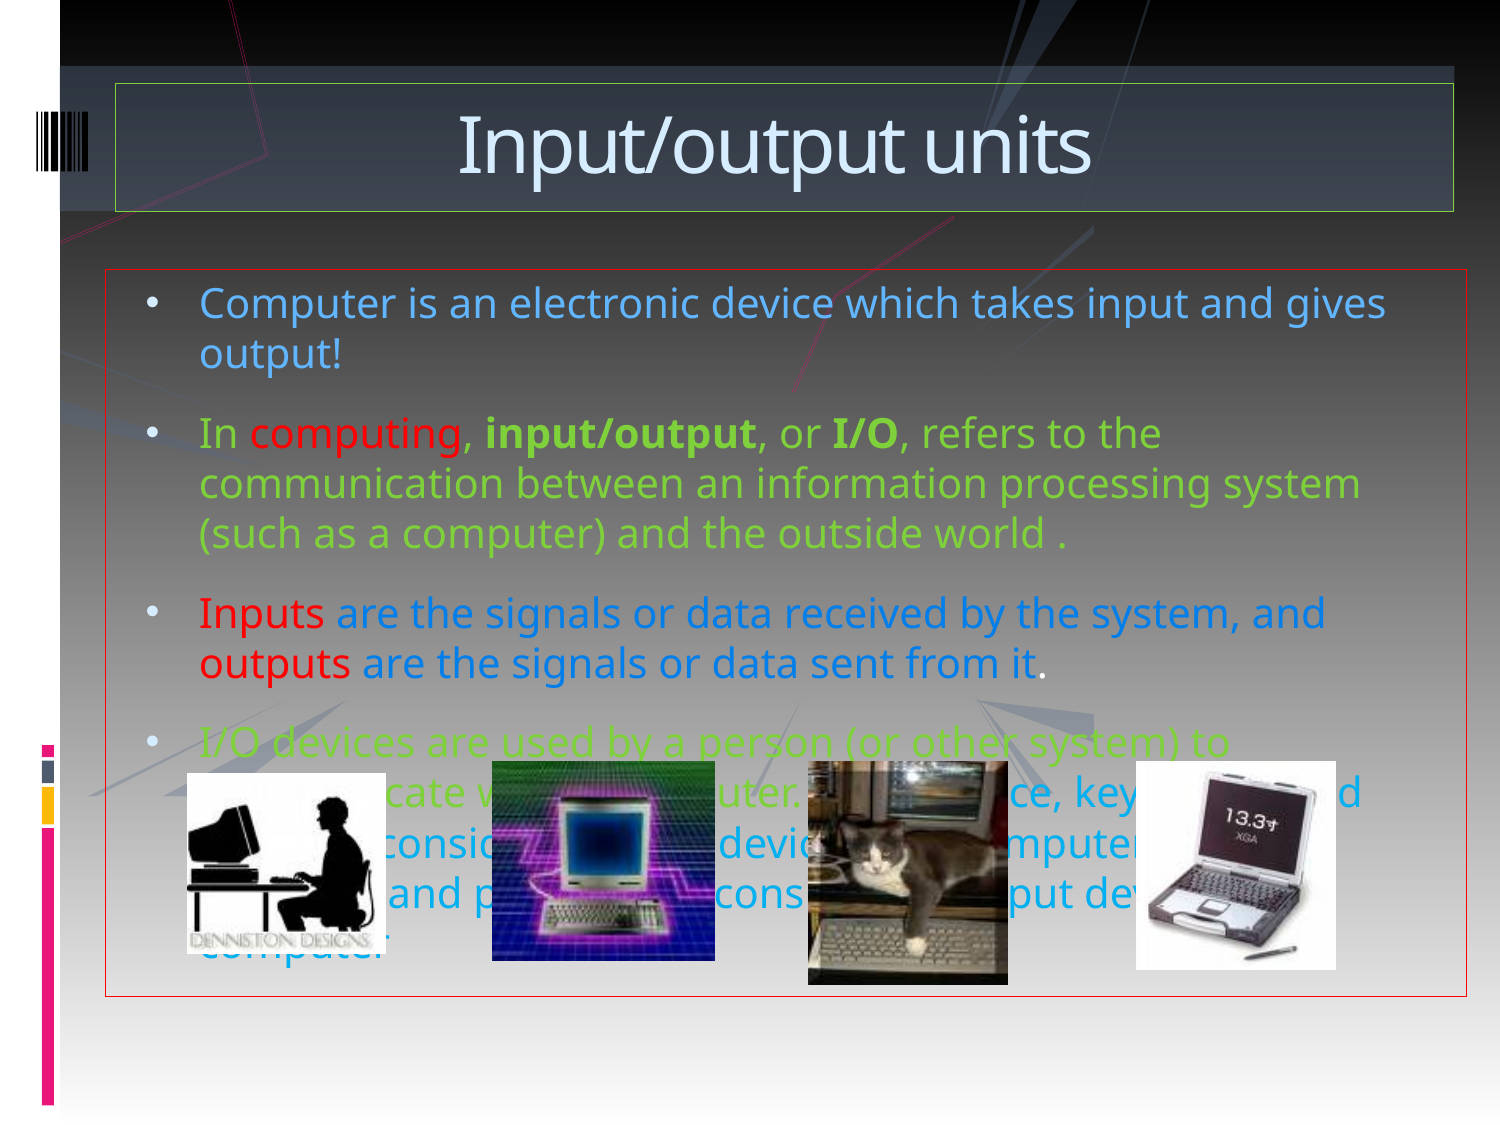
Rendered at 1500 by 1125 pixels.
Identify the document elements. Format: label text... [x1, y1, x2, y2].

picture [492, 761, 715, 961]
list Computer is an electronic device which takes input and gives output! In computing, input/output, or I/O, refers to the communication between an information processing system (such as a computer) and the outside world . Inputs are the signals or data received by the system, and outputs are the signals or data sent from it. I/O devices are used by a person (or other system) to communicate with a computer. For instance, keyboards and mice are considered input devices of a computer, while monitors and printers are considered output devices of a computer [105, 269, 1467, 997]
picture [808, 761, 1008, 985]
title Input/output units [115, 83, 1454, 212]
picture [187, 773, 386, 954]
picture [1136, 761, 1336, 970]
